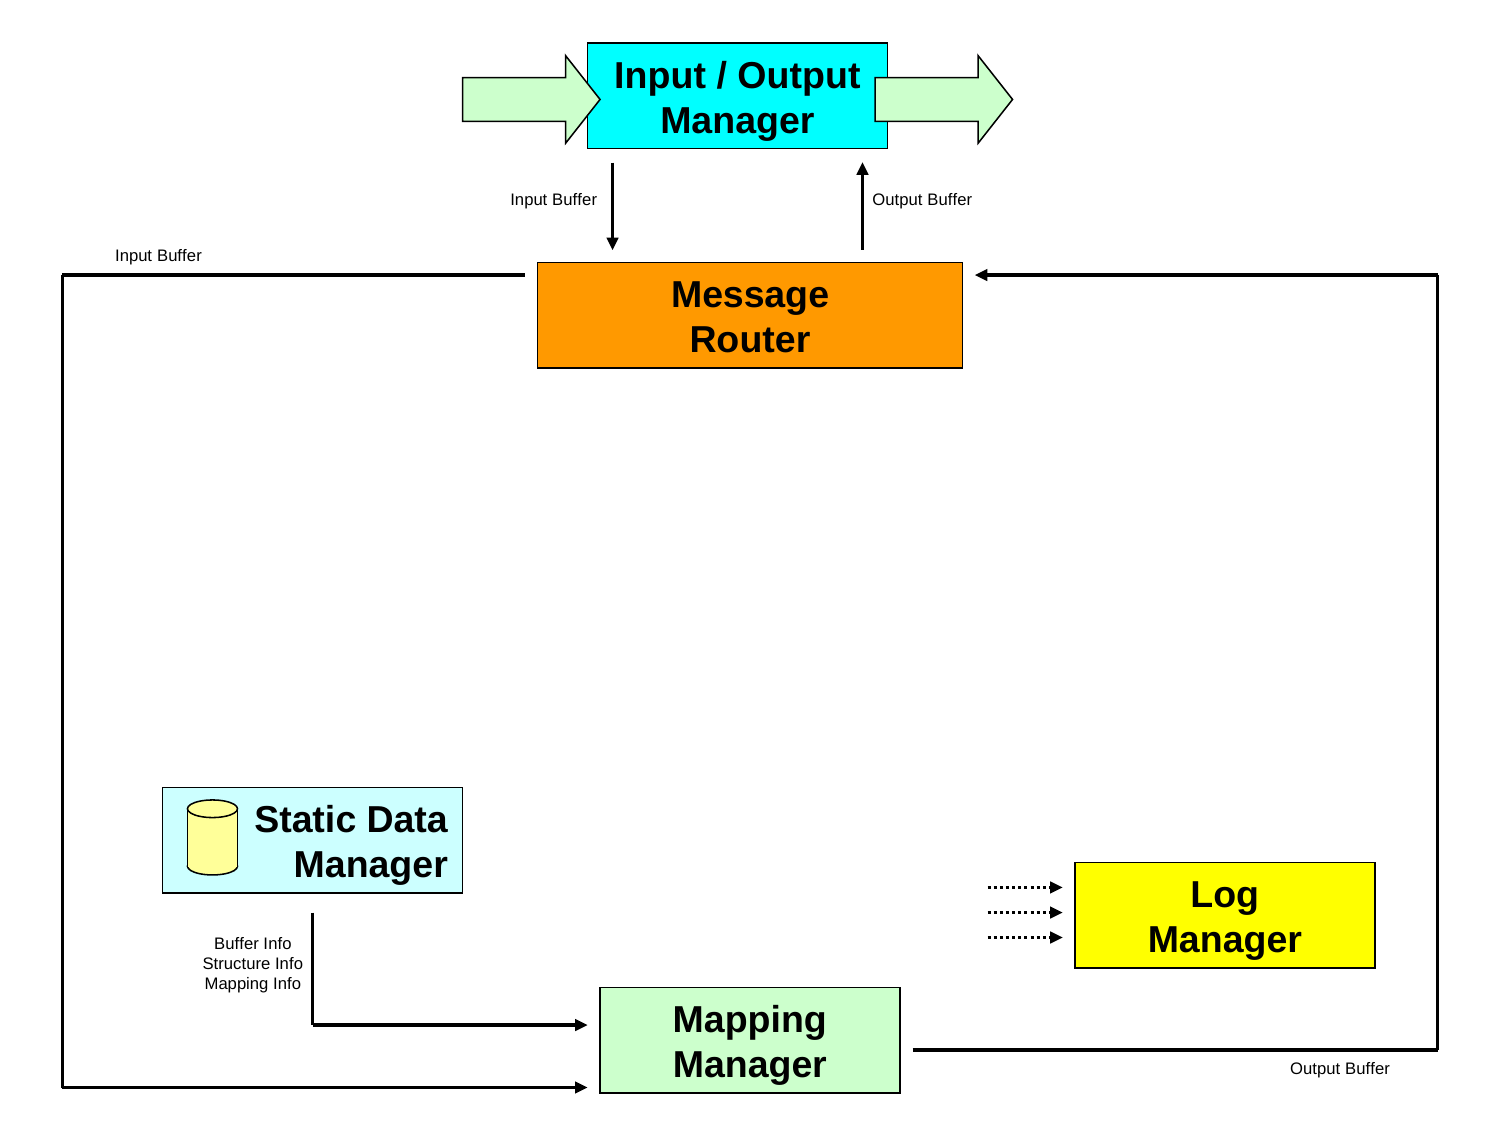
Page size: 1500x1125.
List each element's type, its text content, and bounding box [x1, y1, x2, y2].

text_box Input / Output Manager [587, 43, 888, 149]
text_box Message Router [537, 262, 963, 368]
text_box [462, 55, 601, 144]
text_box [875, 55, 1013, 144]
text_box Static Data Manager [162, 787, 463, 893]
text_box Input Buffer [495, 181, 613, 217]
text_box Mapping Manager [600, 987, 901, 1093]
text_box [187, 799, 238, 875]
text_box Buffer Info Structure Info Mapping Info [187, 924, 319, 1001]
text_box Output Buffer [1275, 1049, 1405, 1086]
text_box Output Buffer [857, 181, 988, 217]
text_box Input Buffer [100, 237, 217, 273]
text_box Log Manager [1074, 862, 1376, 968]
